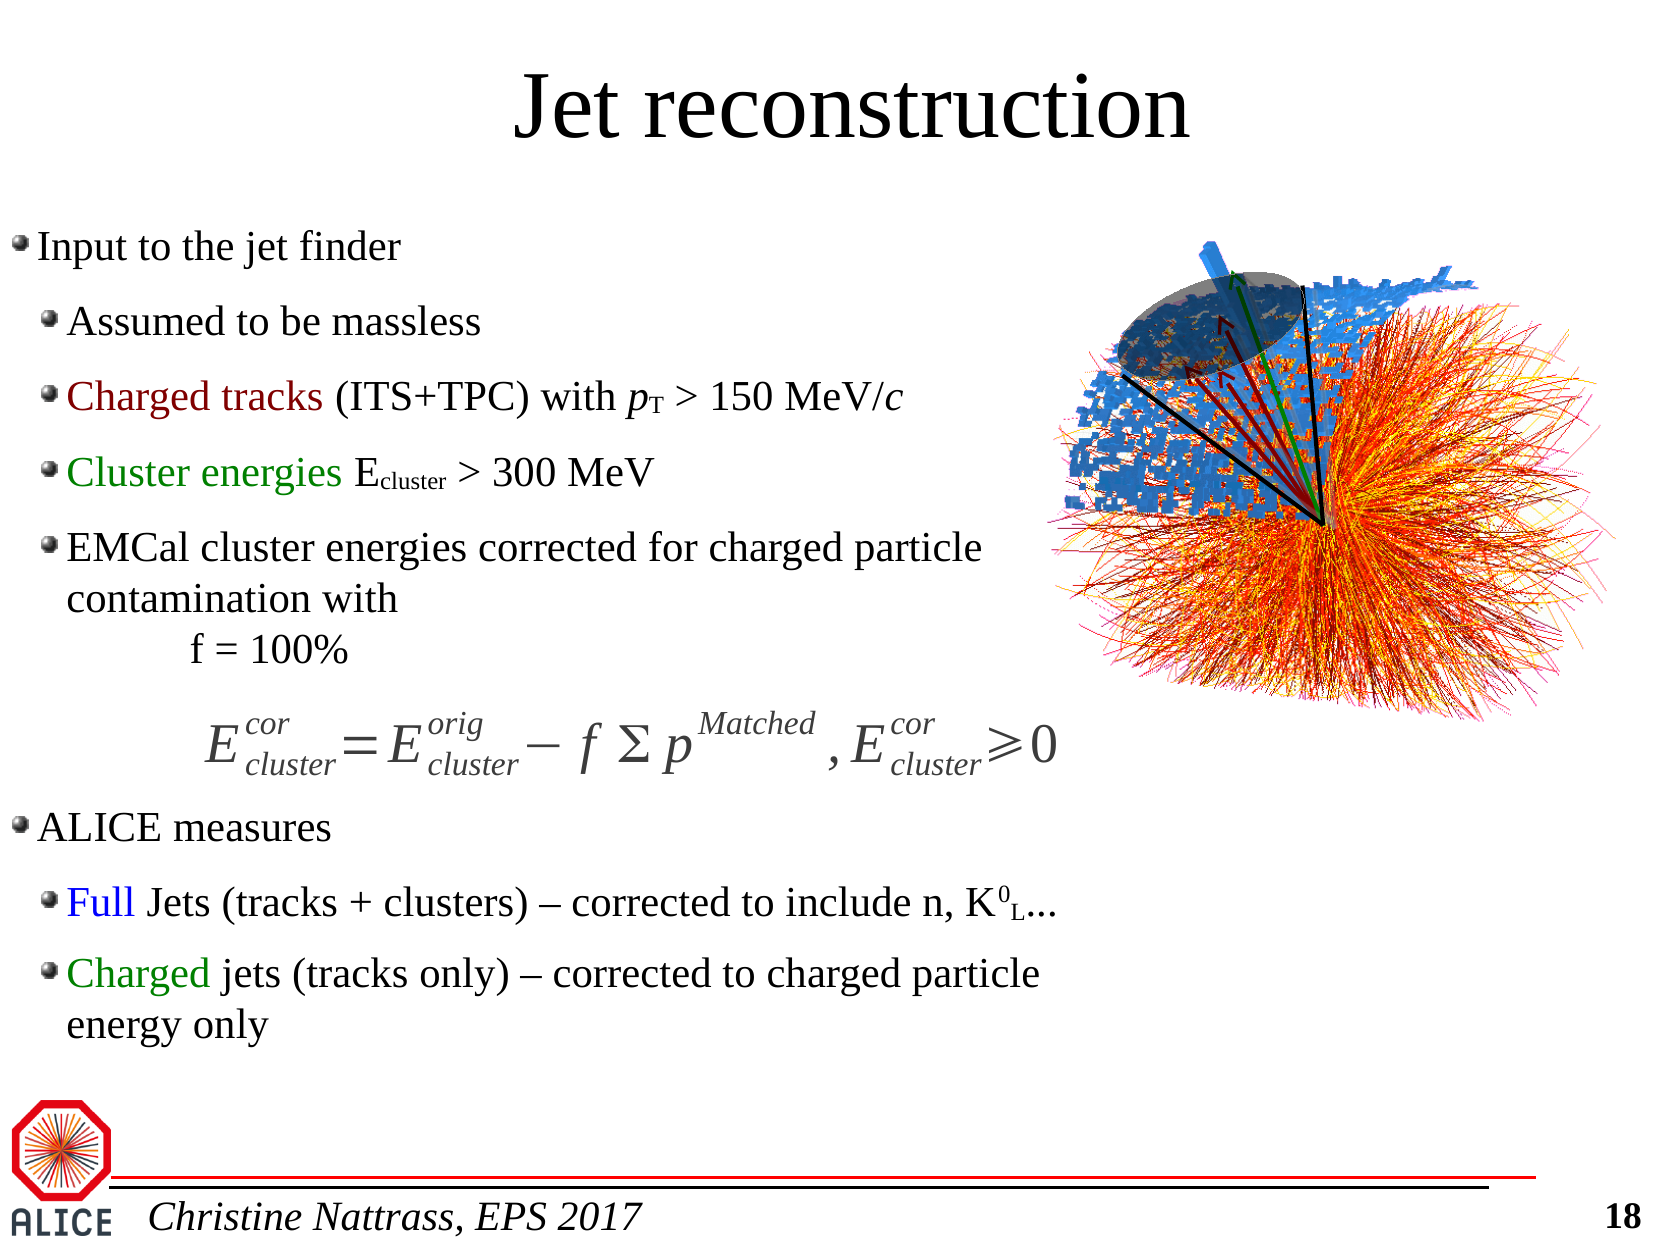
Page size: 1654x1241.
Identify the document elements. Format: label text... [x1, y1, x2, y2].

title Jet reconstruction [99, 59, 1607, 165]
list Input to the jet finder Assumed to be massless Charged tracks (ITS+TPC) with pT > 150 MeV/c Cluster energies Ecluster > 300 MeV EMCal cluster energies corrected for charged particle contamination with f = 100% ALICE measures Full Jets (tracks + clusters) – corrected to include n, K0L... Charged jets (tracks only) – corrected to charged particle energy only [0, 210, 1084, 1102]
chart [195, 705, 1067, 784]
picture [1084, 226, 1629, 742]
text_box [1117, 272, 1305, 381]
picture [11, 1102, 111, 1236]
